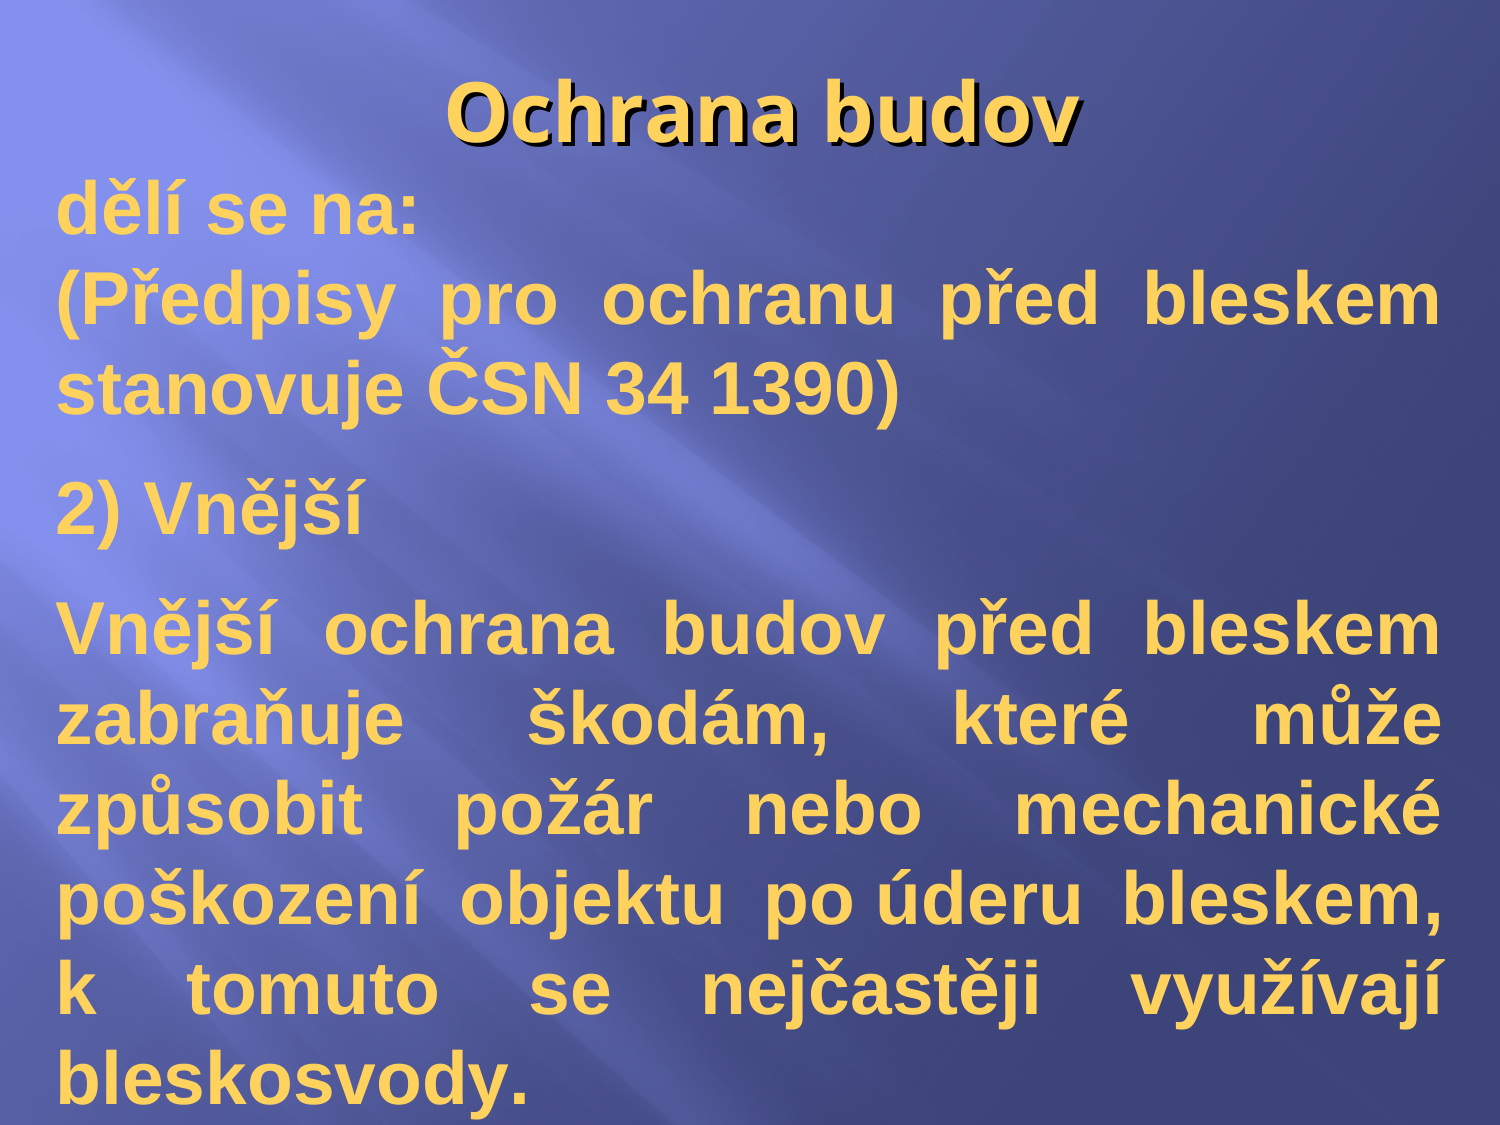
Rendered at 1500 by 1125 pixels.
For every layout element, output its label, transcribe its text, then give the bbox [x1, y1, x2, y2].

picture [0, 0, 1500, 1125]
text_box dělí se na: (Předpisy pro ochranu před bleskem stanovuje ČSN 34 1390) 2) Vnější Vnější ochrana budov před bleskem zabraňuje škodám, které může způsobit požár nebo mechanické poškození objektu po úderu bleskem, k tomuto se nejčastěji využívají bleskosvody. [41, 172, 1459, 1107]
title Ochrana budov [64, 45, 1459, 172]
